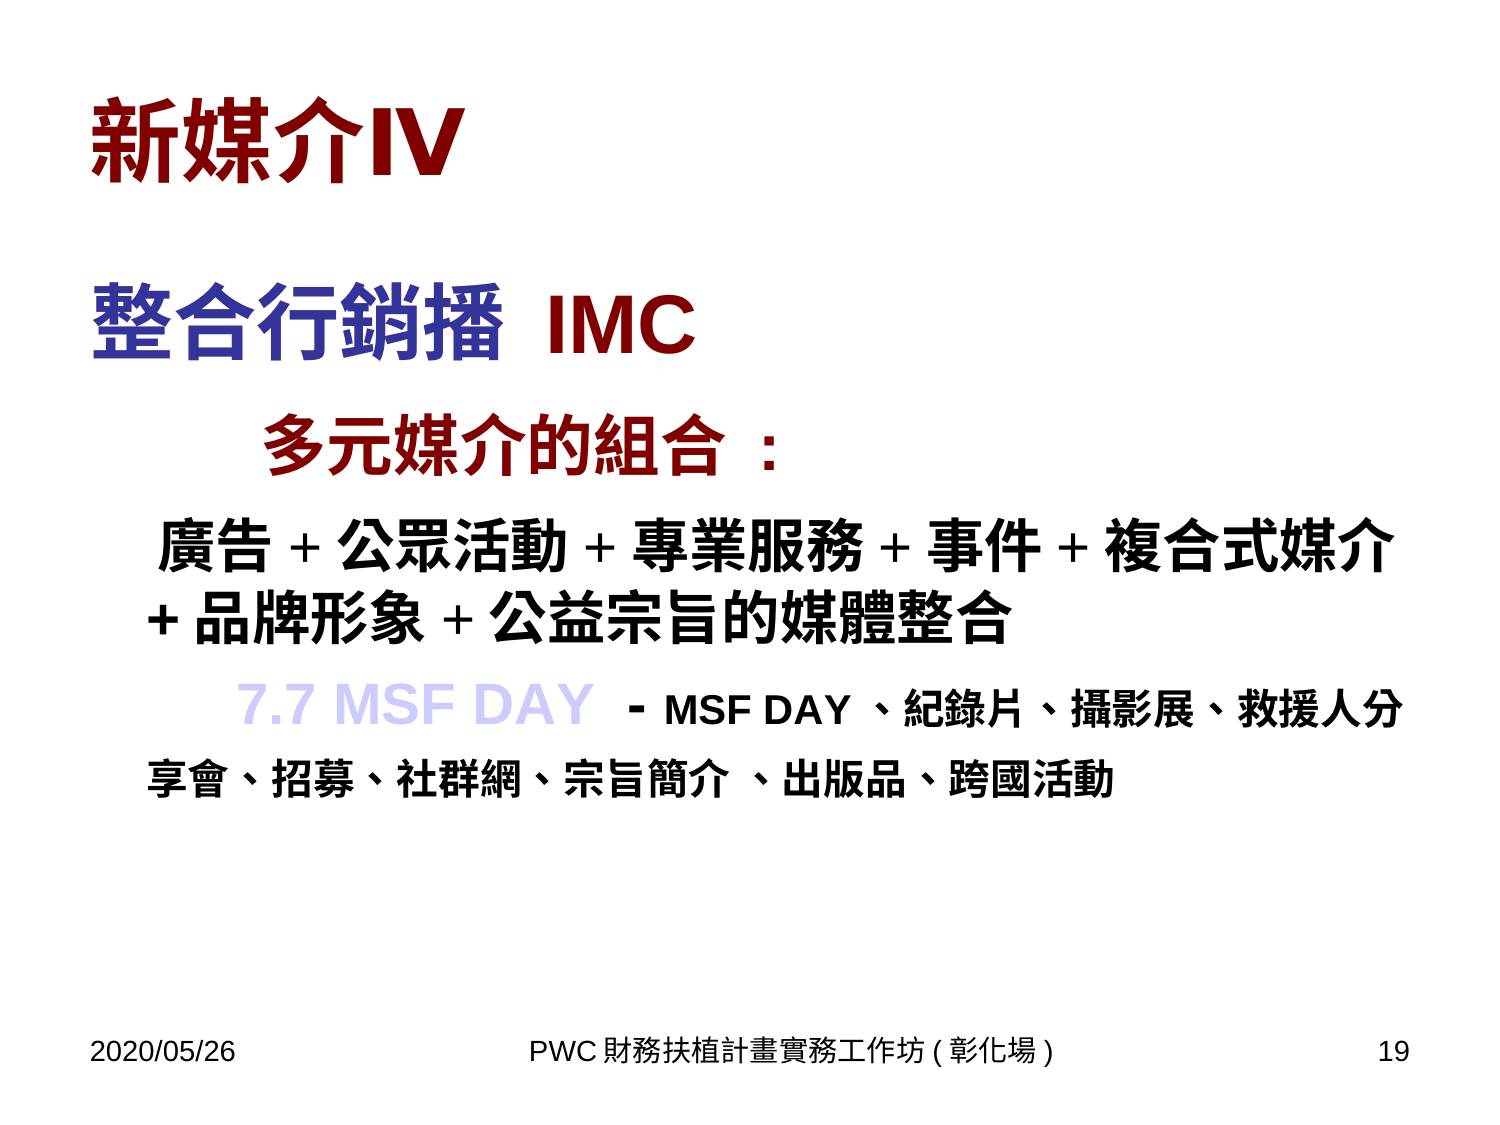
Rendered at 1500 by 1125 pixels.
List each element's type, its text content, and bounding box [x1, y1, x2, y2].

text_box <編號> [1087, 1024, 1426, 1103]
text_box 2020/05/26 [74, 1024, 426, 1103]
text_box 整合行銷播 IMC 多元媒介的組合 : 廣告+公眾活動+專業服務+事件+複合式媒介+品牌形象+公益宗旨的媒體整合 7.7 MSF DAY - MSF DAY、紀錄片、攝影展、救援人分享會、招募、社群網、宗旨簡介 、出版品、跨國活動 [75, 262, 1426, 1005]
text_box PWC財務扶植計畫實務工作坊(彰化場) [512, 1024, 1087, 1103]
text_box 新媒介Ⅳ [75, 45, 1426, 233]
